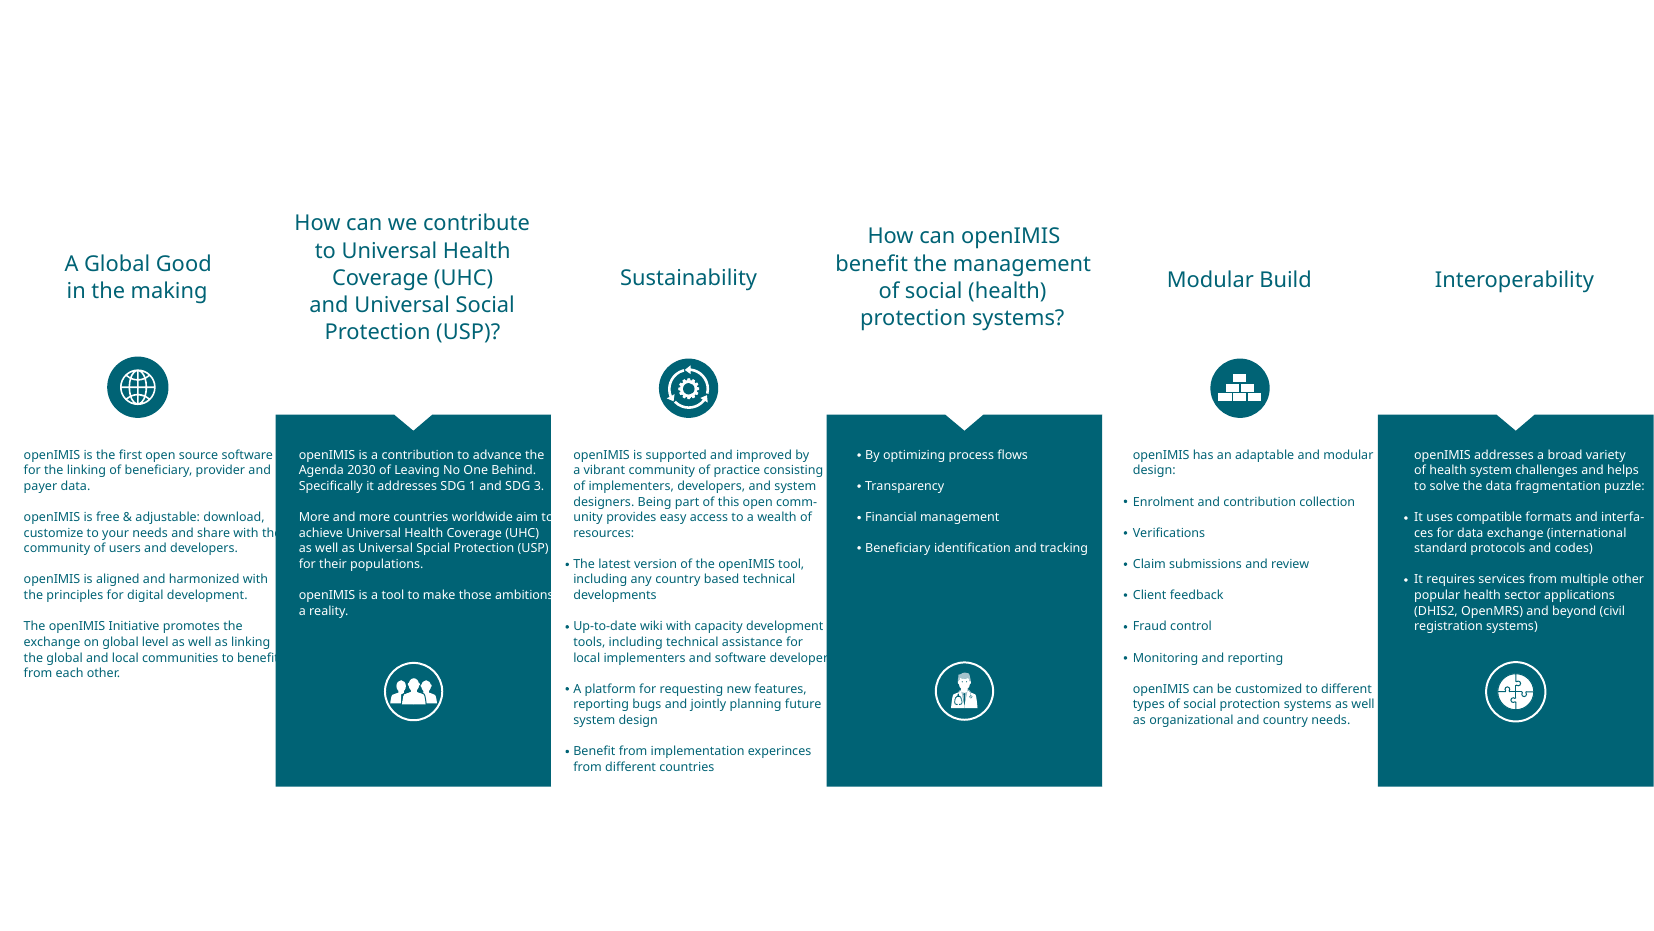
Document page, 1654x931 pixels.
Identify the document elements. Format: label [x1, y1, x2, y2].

picture [0, 143, 1654, 787]
